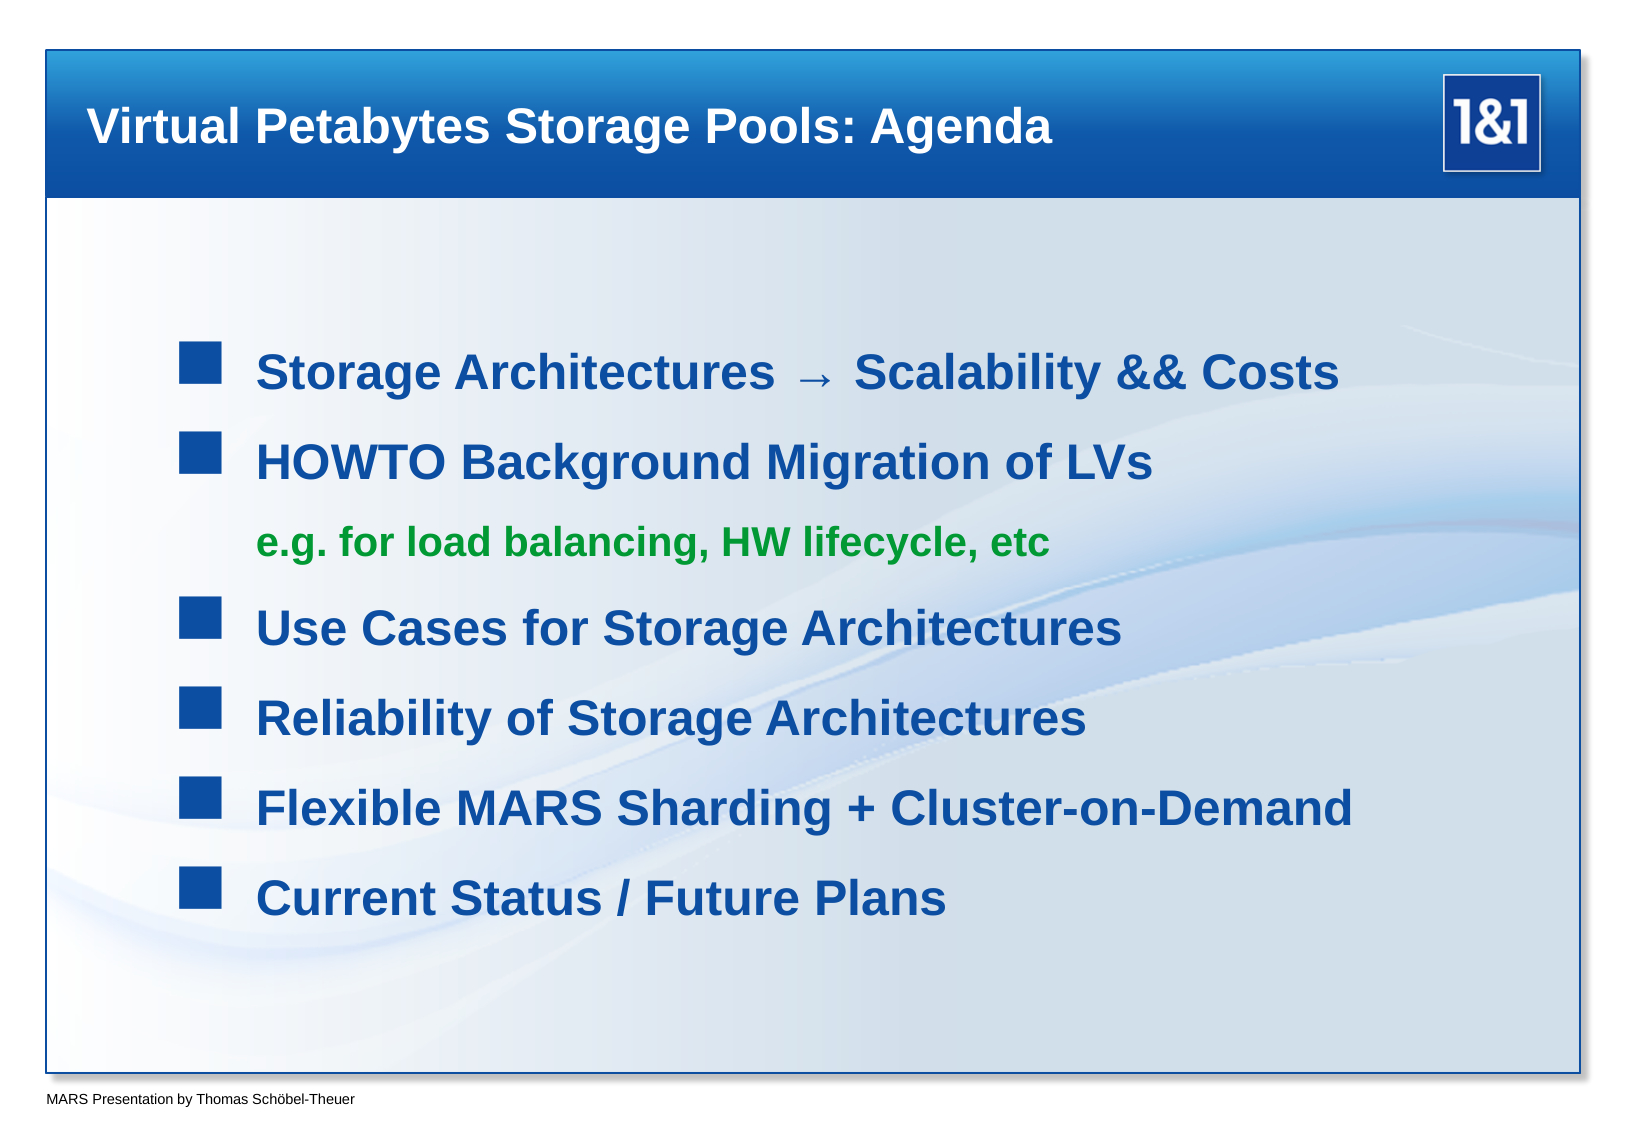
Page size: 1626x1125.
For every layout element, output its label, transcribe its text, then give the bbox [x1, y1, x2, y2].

title Virtual Petabytes Storage Pools: Agenda [86, 51, 1416, 196]
picture [44, 48, 1597, 1090]
footer MARS Presentation by Thomas Schöbel-Theuer [46, 1068, 561, 1125]
list Storage Architectures → Scalability && Costs HOWTO Background Migration of LVs e.g. for load balancing, HW lifecycle, etc Use Cases for Storage Architectures Reliability of Storage Architectures Flexible MARS Sharding + Cluster-on-Demand Current Status / Future Plans [180, 309, 1528, 1023]
